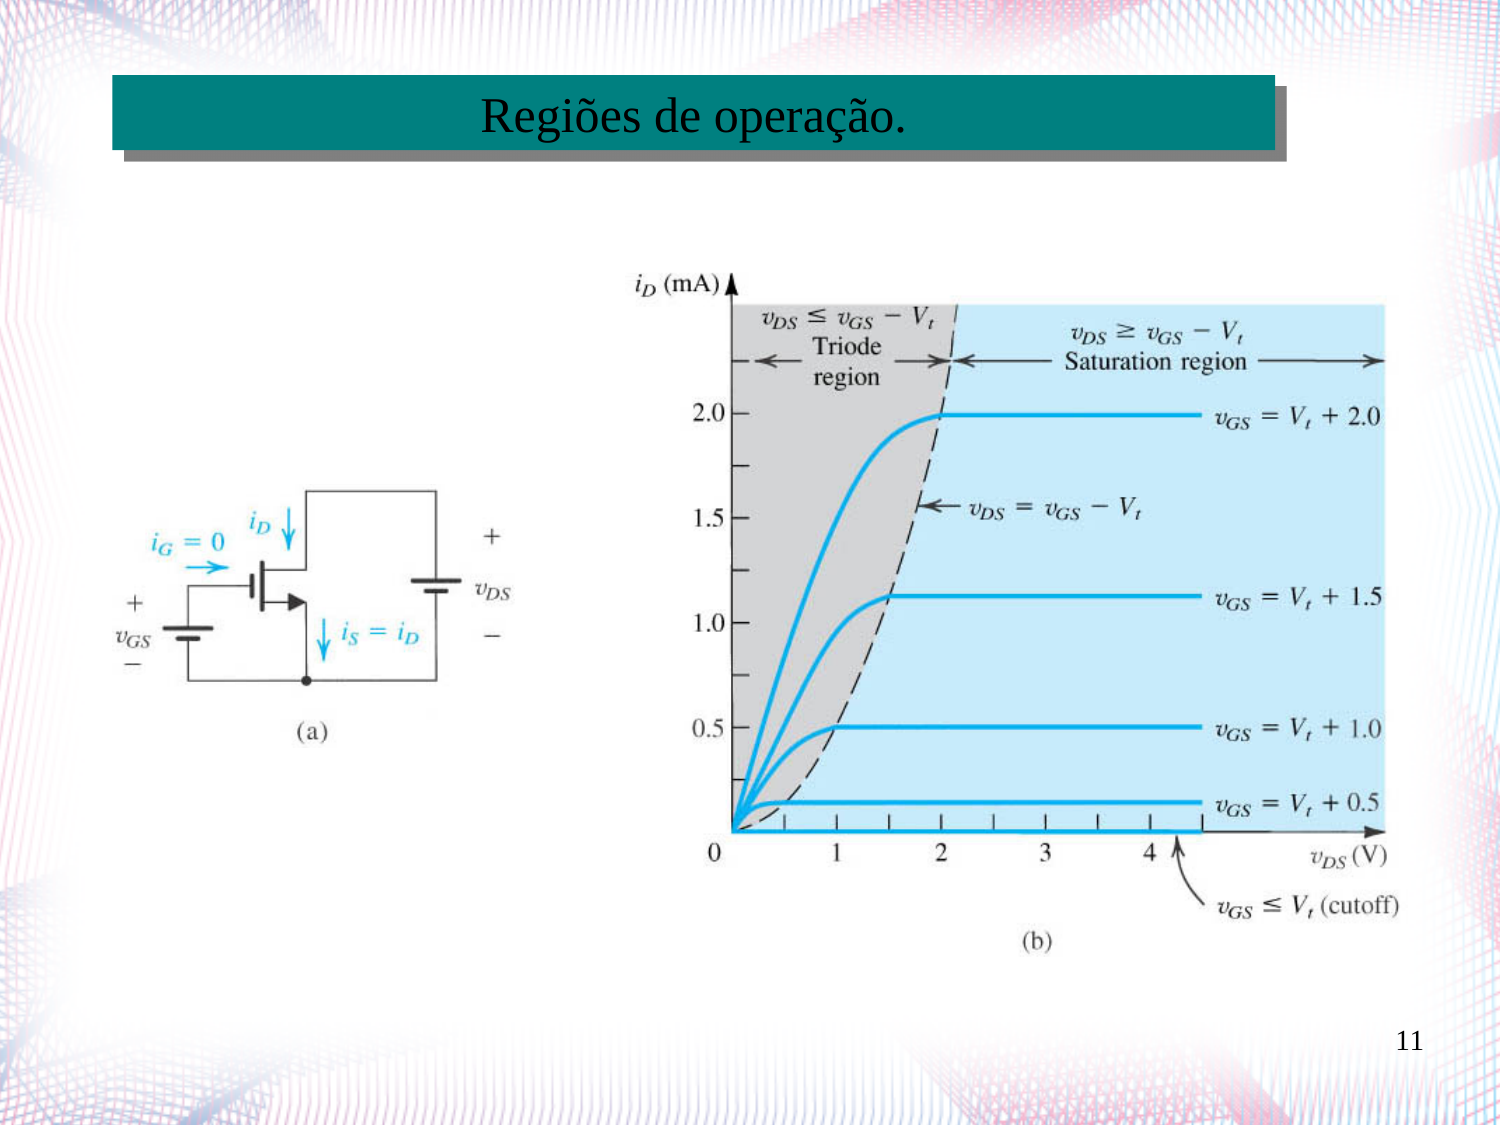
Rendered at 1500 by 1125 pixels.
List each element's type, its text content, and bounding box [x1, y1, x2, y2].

text_box Regiões de operação. [112, 75, 1276, 151]
picture [0, 0, 1500, 1125]
